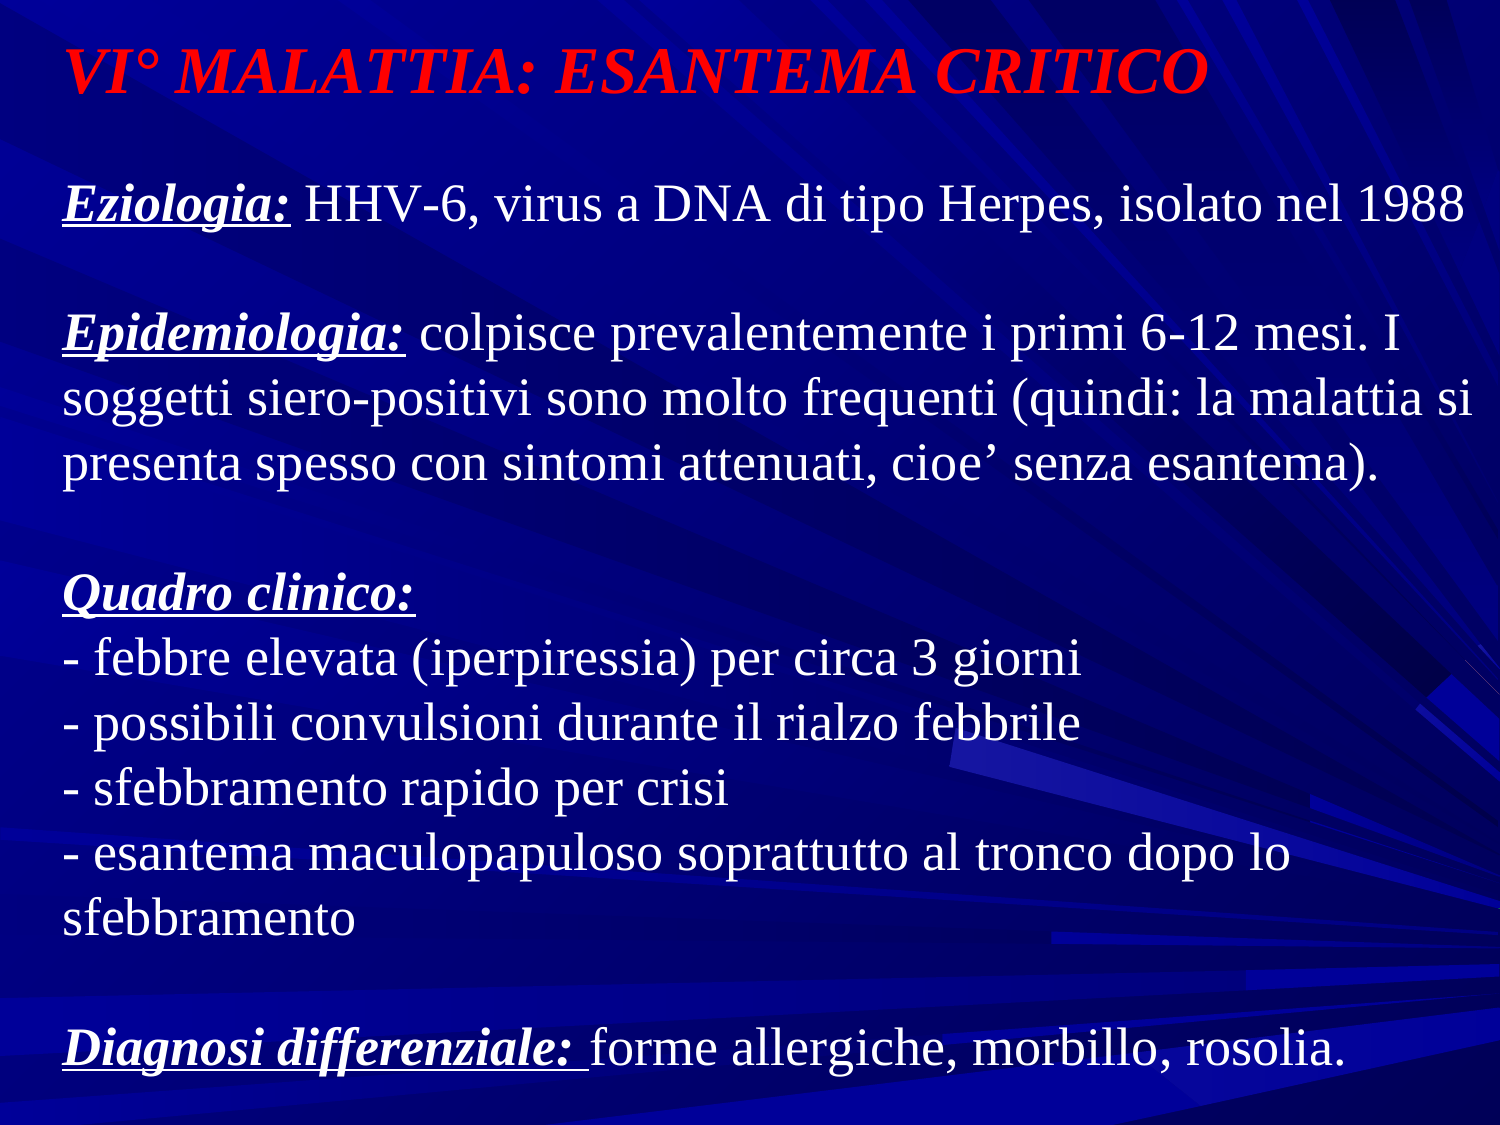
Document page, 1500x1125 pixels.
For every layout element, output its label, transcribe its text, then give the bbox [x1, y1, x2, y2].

text_box VI° MALATTIA: ESANTEMA CRITICO Eziologia: HHV-6, virus a DNA di tipo Herpes, isolato nel 1988 Epidemiologia: colpisce prevalentemente i primi 6-12 mesi. I soggetti siero-positivi sono molto frequenti (quindi: la malattia si presenta spesso con sintomi attenuati, cioe’ senza esantema). Quadro clinico: - febbre elevata (iperpiressia) per circa 3 giorni - possibili convulsioni durante il rialzo febbrile - sfebbramento rapido per crisi - esantema maculopapuloso soprattutto al tronco dopo lo sfebbramento Diagnosi differenziale: forme allergiche, morbillo, rosolia. [47, 19, 1500, 1085]
